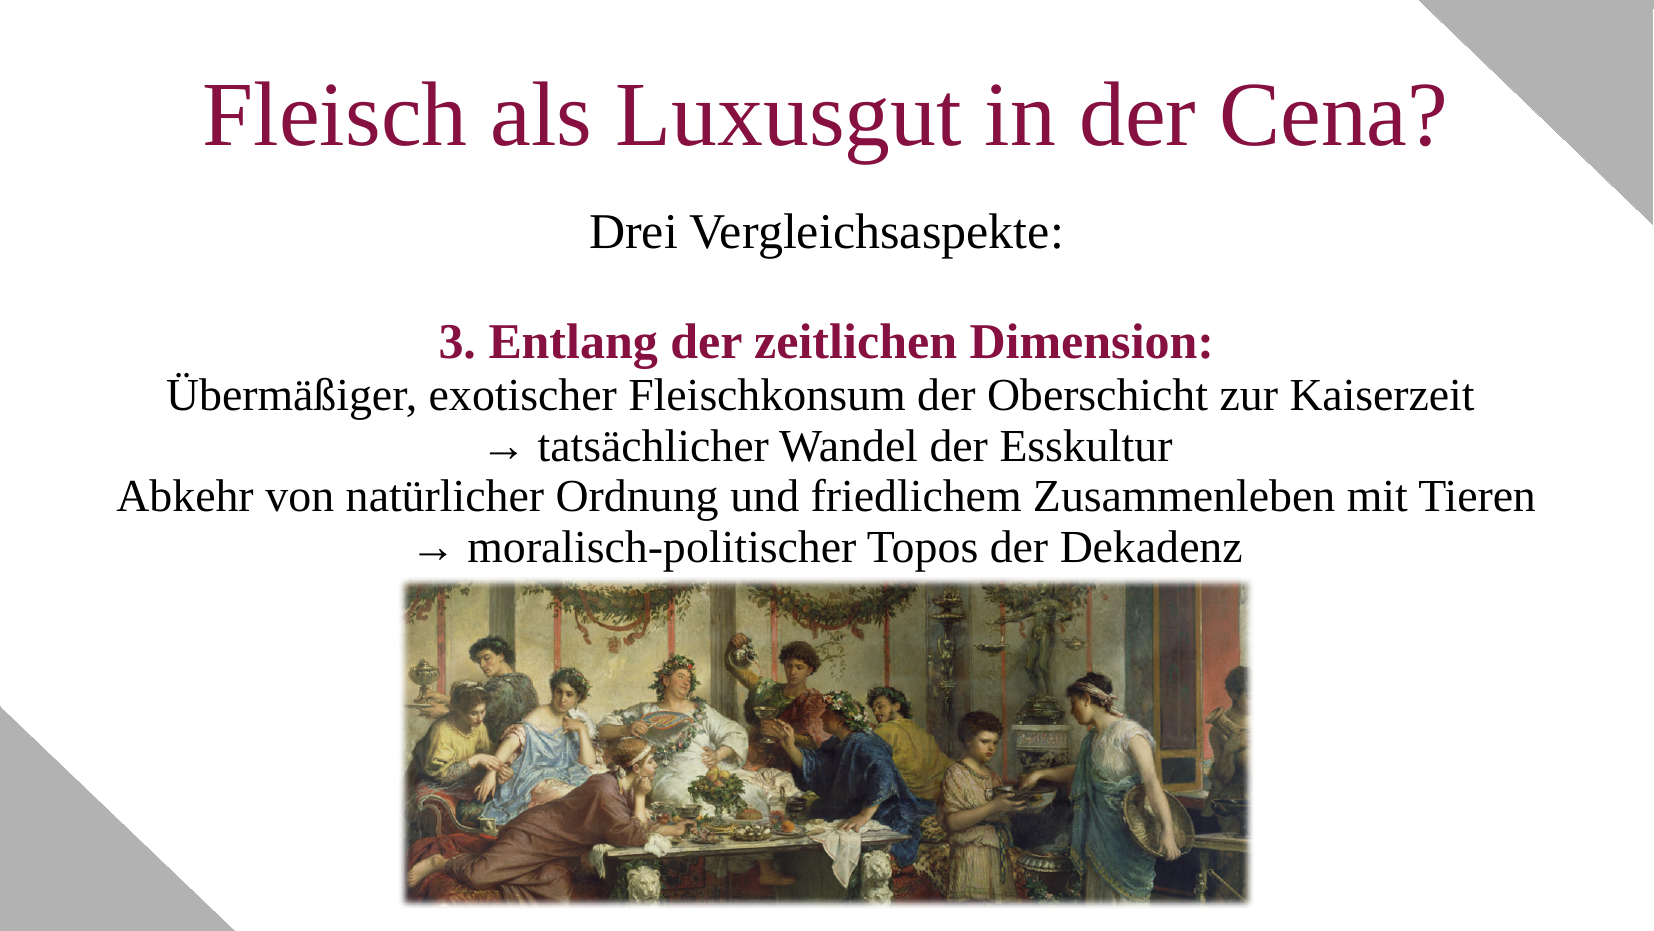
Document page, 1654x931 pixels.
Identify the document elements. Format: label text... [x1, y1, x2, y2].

text_box [0, 706, 235, 931]
title Fleisch als Luxusgut in der Cena? [82, 37, 1571, 193]
text_box [1419, 0, 1654, 225]
subtitle Drei Vergleichsaspekte: 3. Entlang der zeitlichen Dimension: Übermäßiger, exotischer Fleischkonsum der Oberschicht zur Kaiserzeit → tatsächlicher Wandel der Esskultur Abkehr von natürlicher Ordnung und friedlichem Zusammenleben mit Tieren → moralisch-politischer Topos der Dekadenz [82, 203, 1571, 882]
picture [398, 577, 1254, 909]
